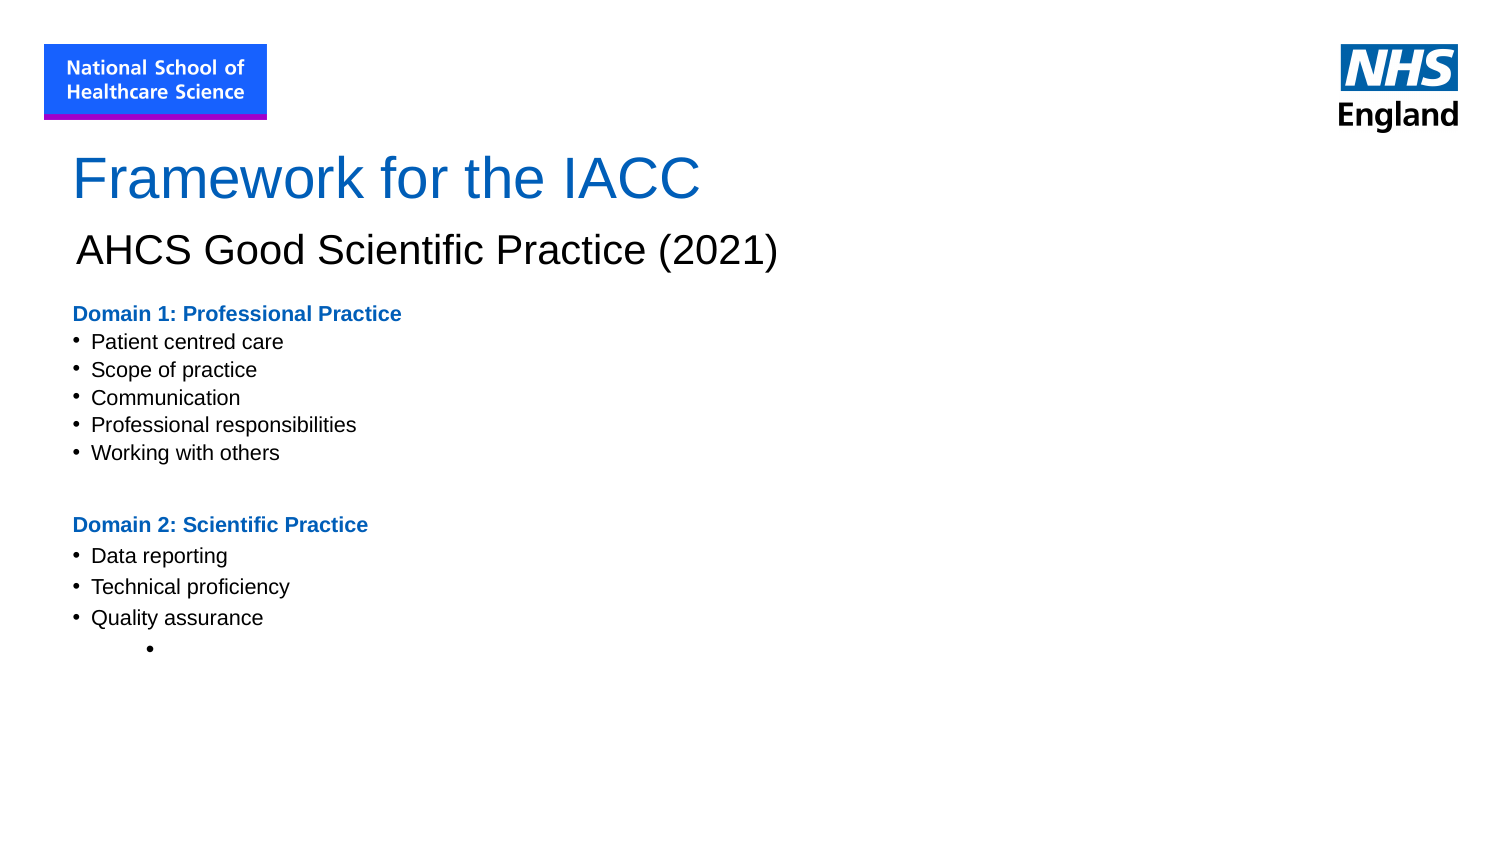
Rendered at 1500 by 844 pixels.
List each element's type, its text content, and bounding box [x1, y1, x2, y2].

text_box AHCS Good Scientific Practice (2021) [61, 214, 1204, 281]
title Framework for the IACC [57, 140, 1352, 221]
list Domain 1: Professional Practice Patient centred care Scope of practice Communication Professional responsibilities Working with others Domain 2: Scientific Practice Data reporting Technical proficiency Quality assurance [57, 292, 1433, 641]
